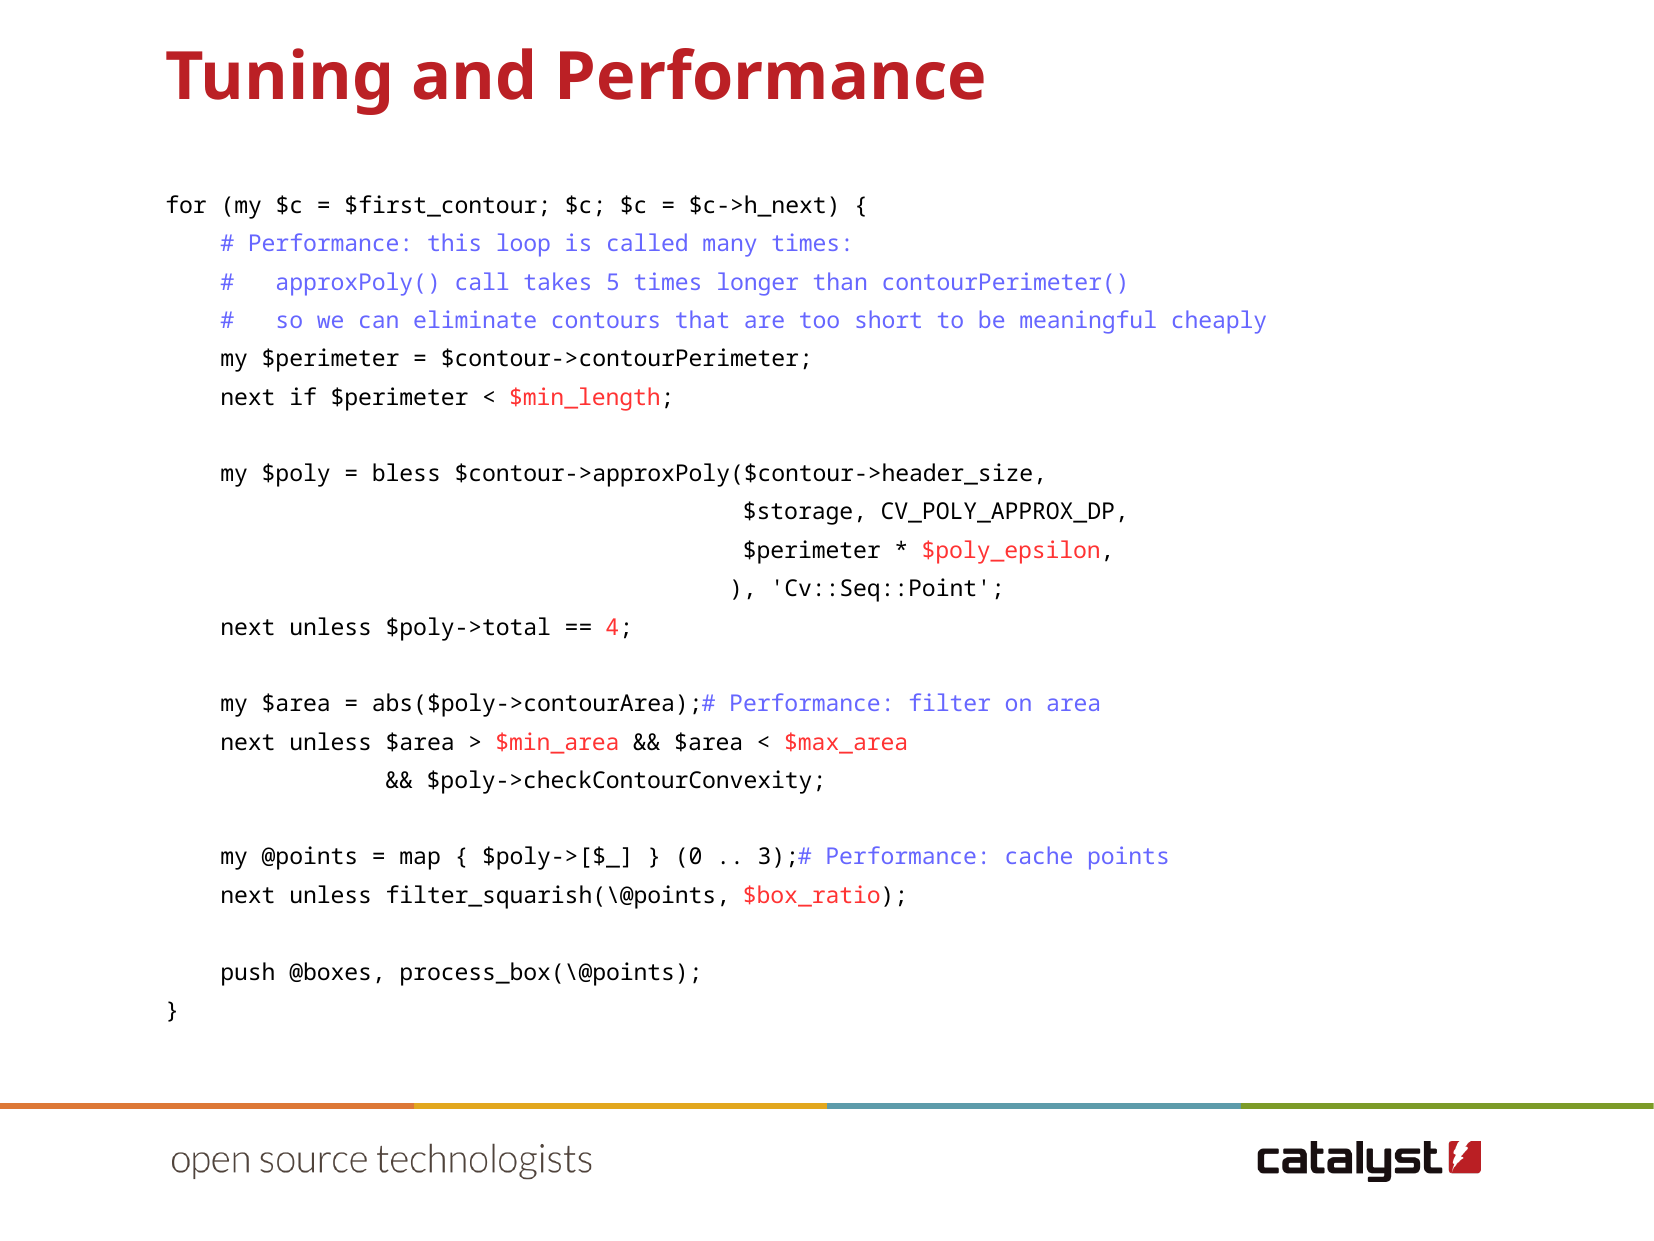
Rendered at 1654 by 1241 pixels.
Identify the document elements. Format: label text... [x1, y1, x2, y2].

list for (my $c = $first_contour; $c; $c = $c->h_next) { # Performance: this loop is called many times: # approxPoly() call takes 5 times longer than contourPerimeter() # so we can eliminate contours that are too short to be meaningful cheaply my $perimeter = $contour->contourPerimeter; next if $perimeter < $min_length; my $poly = bless $contour->approxPoly($contour->header_size, $storage, CV_POLY_APPROX_DP, $perimeter * $poly_epsilon, ), 'Cv::Seq::Point'; next unless $poly->total == 4; my $area = abs($poly->contourArea);# Performance: filter on area next unless $area > $min_area && $area < $max_area && $poly->checkContourConvexity; my @points = map { $poly->[$_] } (0 .. 3);# Performance: cache points next unless filter_squarish(\@points, $box_ratio); push @boxes, process_box(\@points); } [165, 188, 1489, 1040]
picture [0, 1103, 1654, 1182]
title Tuning and Performance [165, 5, 1489, 142]
